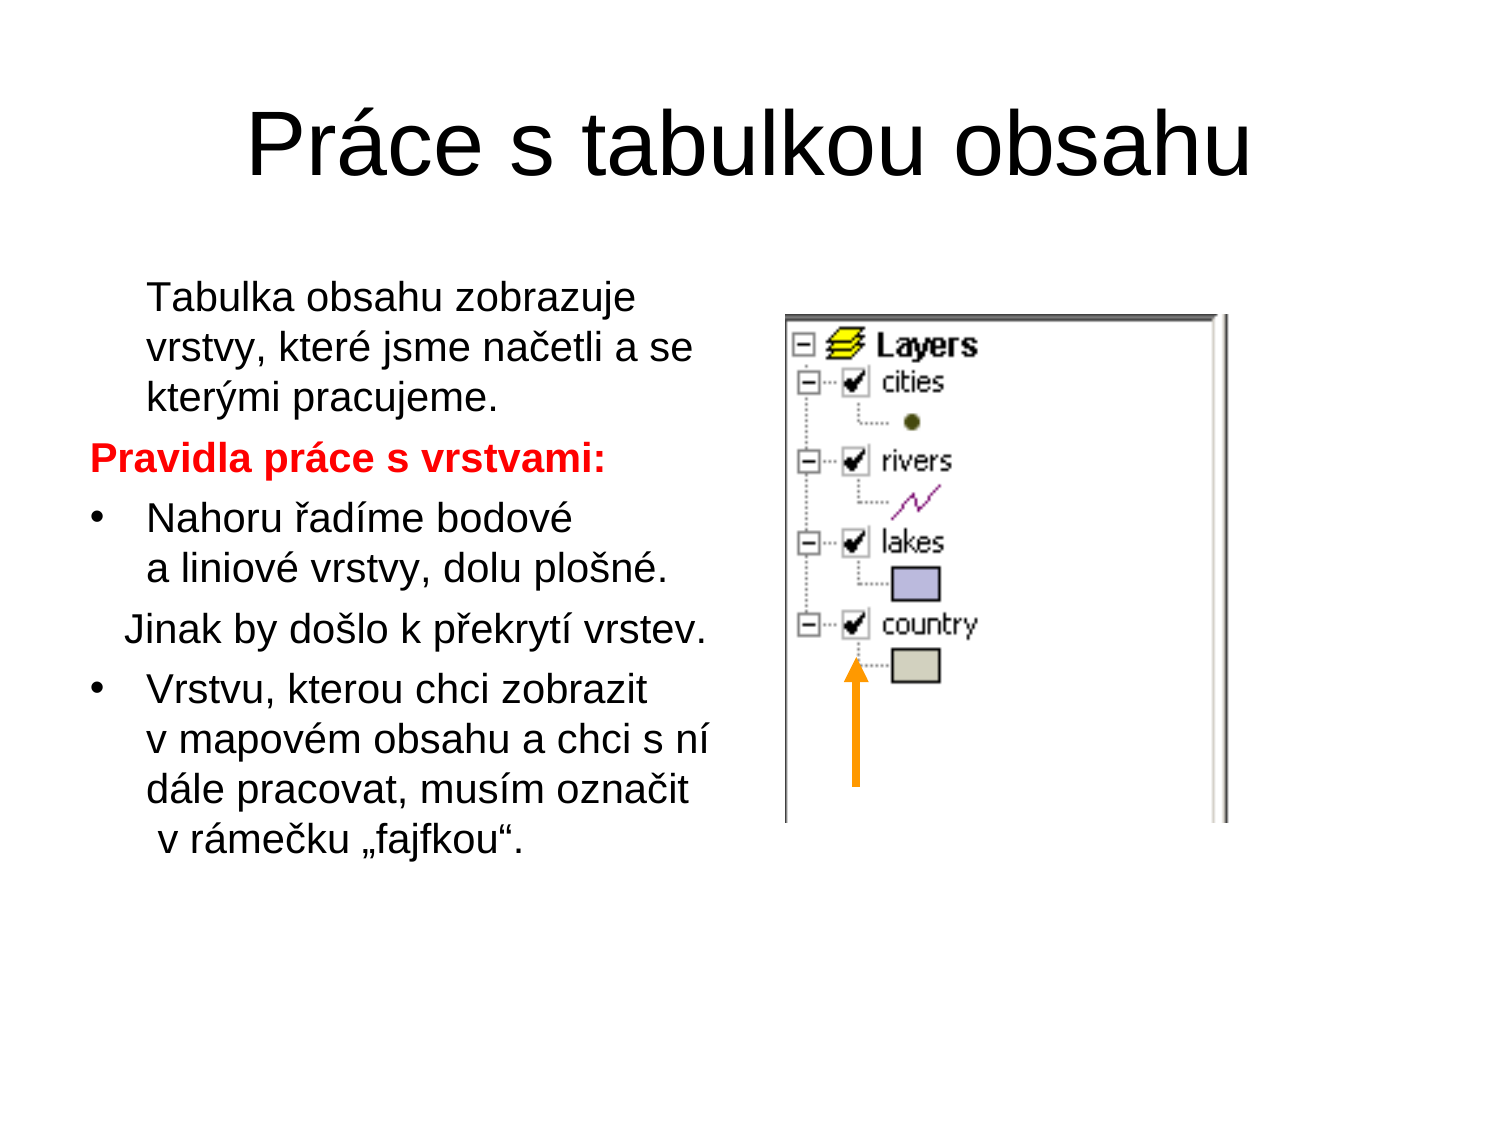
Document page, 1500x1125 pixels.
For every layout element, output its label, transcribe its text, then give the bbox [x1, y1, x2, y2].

title Práce s tabulkou obsahu [75, 45, 1426, 233]
picture [785, 314, 1239, 823]
list Tabulka obsahu zobrazuje vrstvy, které jsme načetli a se kterými pracujeme. Pravidla práce s vrstvami: Nahoru řadíme bodové a liniové vrstvy, dolu plošné. Jinak by došlo k překrytí vrstev. Vrstvu, kterou chci zobrazit v mapovém obsahu a chci s ní dále pracovat, musím označit v rámečku „fajfkou“. [75, 262, 738, 1006]
